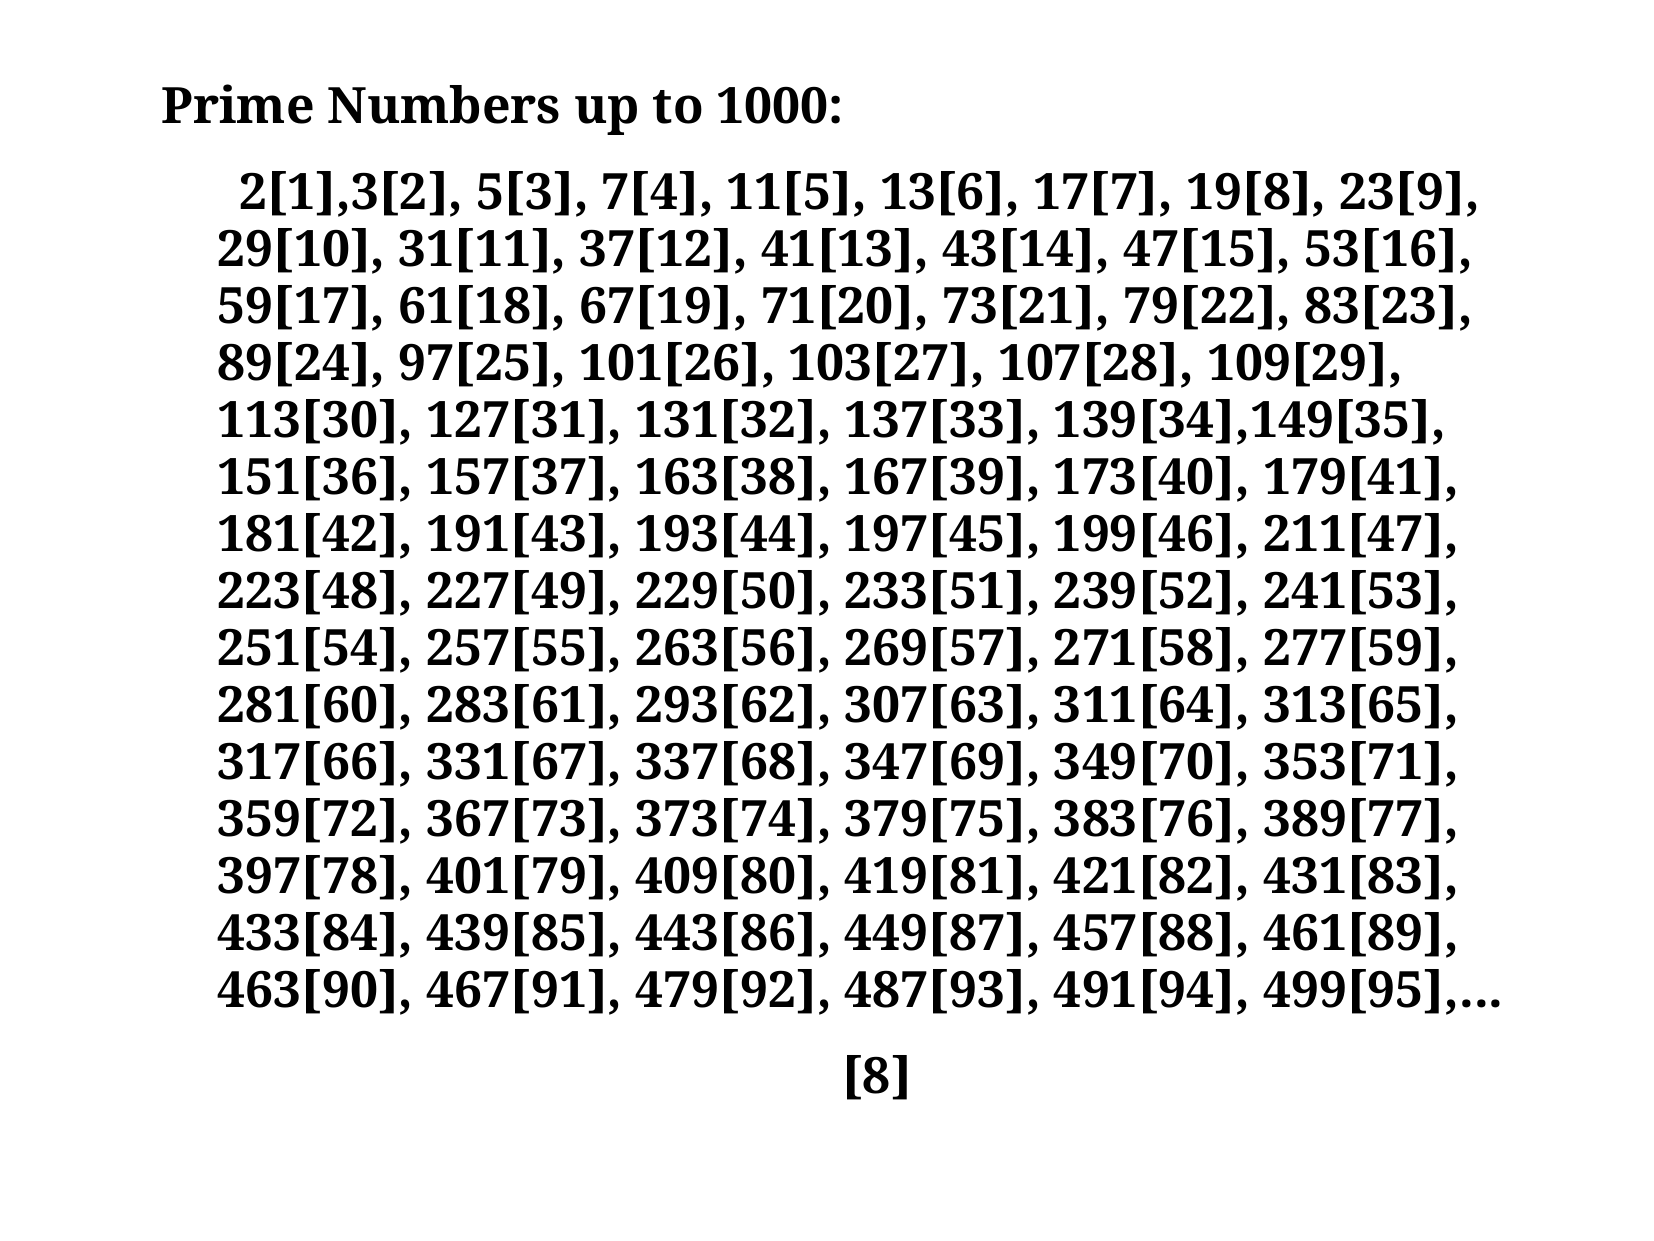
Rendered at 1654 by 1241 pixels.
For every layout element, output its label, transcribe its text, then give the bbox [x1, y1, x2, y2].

list Prime Numbers up to 1000: 2[1],3[2], 5[3], 7[4], 11[5], 13[6], 17[7], 19[8], 23[9], 29[10], 31[11], 37[12], 41[13], 43[14], 47[15], 53[16], 59[17], 61[18], 67[19], 71[20], 73[21], 79[22], 83[23], 89[24], 97[25], 101[26], 103[27], 107[28], 109[29], 113[30], 127[31], 131[32], 137[33], 139[34],149[35], 151[36], 157[37], 163[38], 167[39], 173[40], 179[41], 181[42], 191[43], 193[44], 197[45], 199[46], 211[47], 223[48], 227[49], 229[50], 233[51], 239[52], 241[53], 251[54], 257[55], 263[56], 269[57], 271[58], 277[59], 281[60], 283[61], 293[62], 307[63], 311[64], 313[65], 317[66], 331[67], 337[68], 347[69], 349[70], 353[71], 359[72], 367[73], 373[74], 379[75], 383[76], 389[77], 397[78], 401[79], 409[80], 419[81], 421[82], 431[83], 433[84], 439[85], 443[86], 449[87], 457[88], 461[89], 463[90], 467[91], 479[92], 487[93], 491[94], 499[95],... [8] [104, 75, 1593, 1216]
